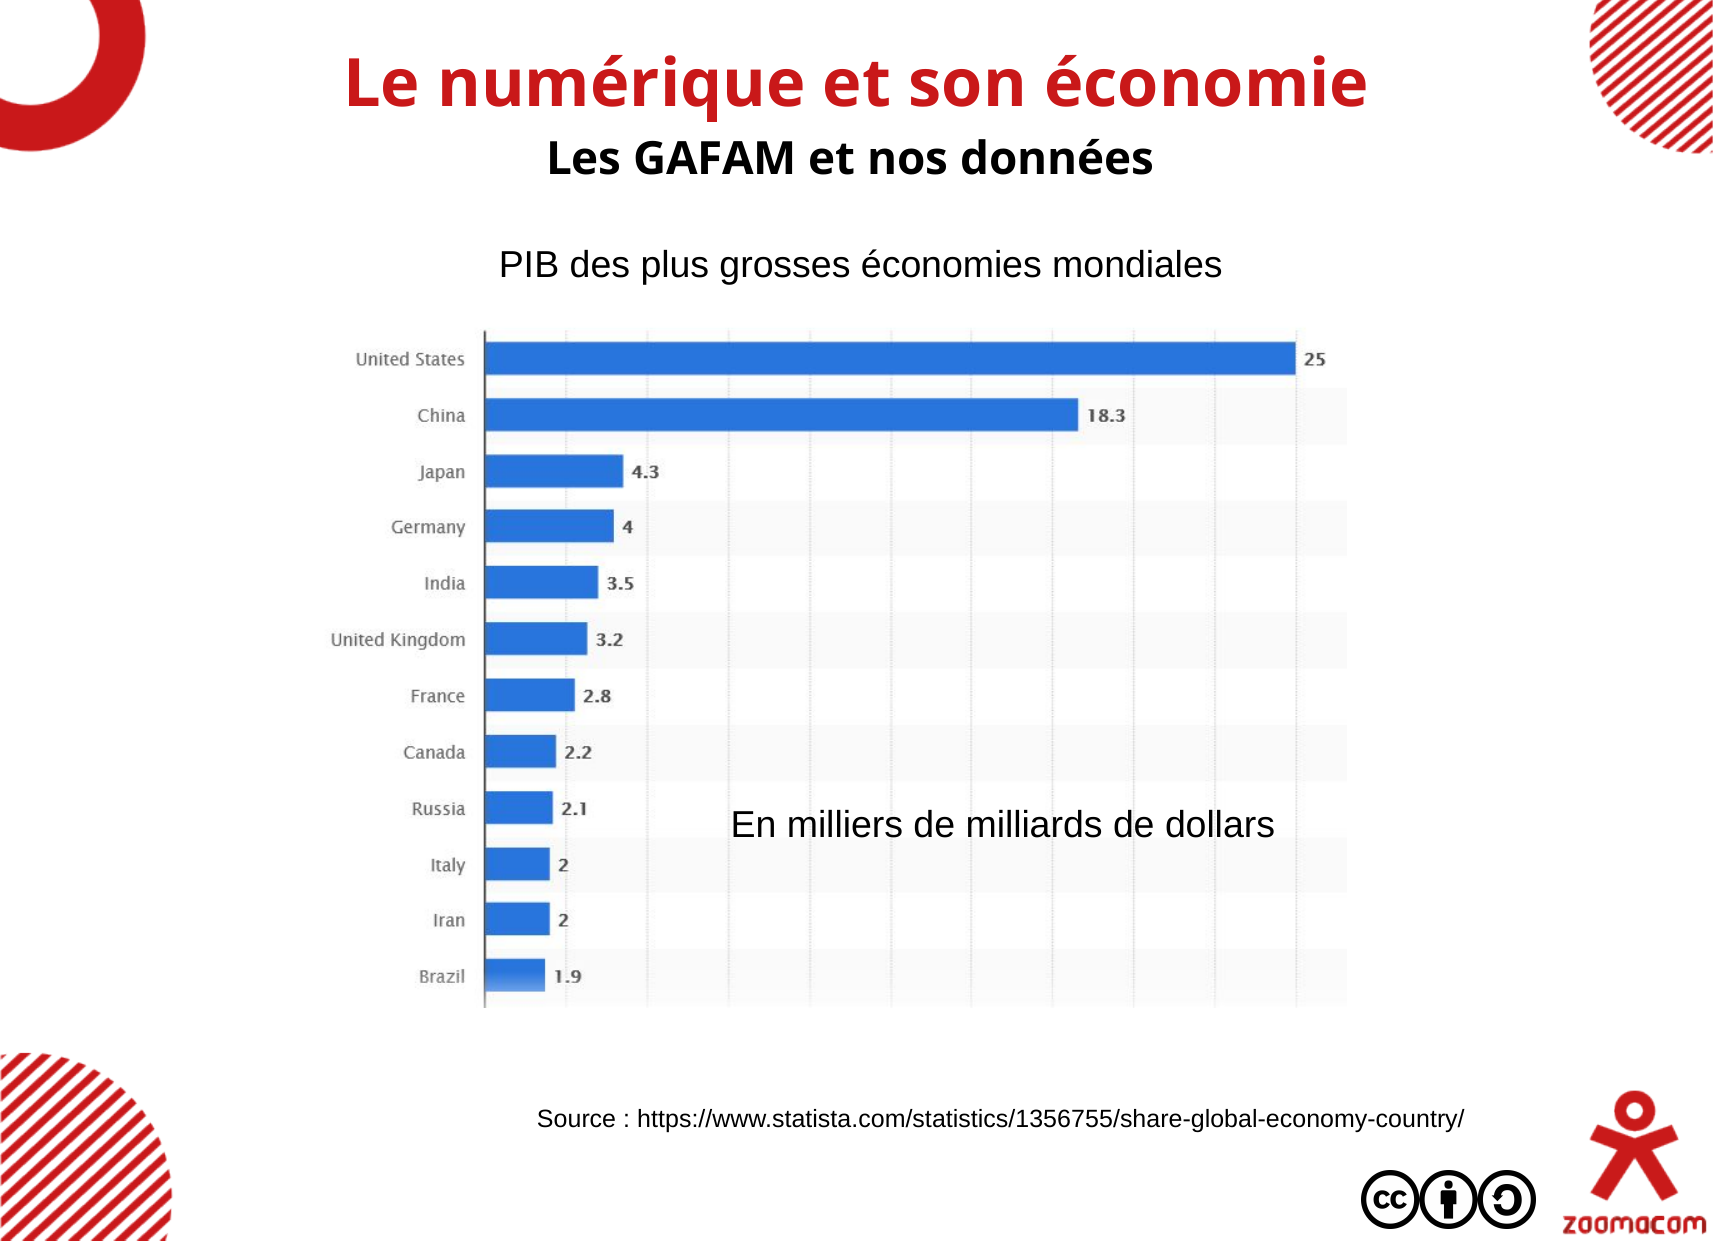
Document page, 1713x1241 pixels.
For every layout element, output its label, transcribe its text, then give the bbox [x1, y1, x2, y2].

picture [0, 0, 1713, 1241]
text_box PIB des plus grosses économies mondiales [484, 236, 1238, 294]
text_box En milliers de milliards de dollars [715, 796, 1290, 853]
title Le numérique et son économie Les GAFAM et nos données [85, 8, 1628, 216]
text_box Source : https://www.statista.com/statistics/1356755/share-global-economy-country/ [522, 1097, 1482, 1141]
